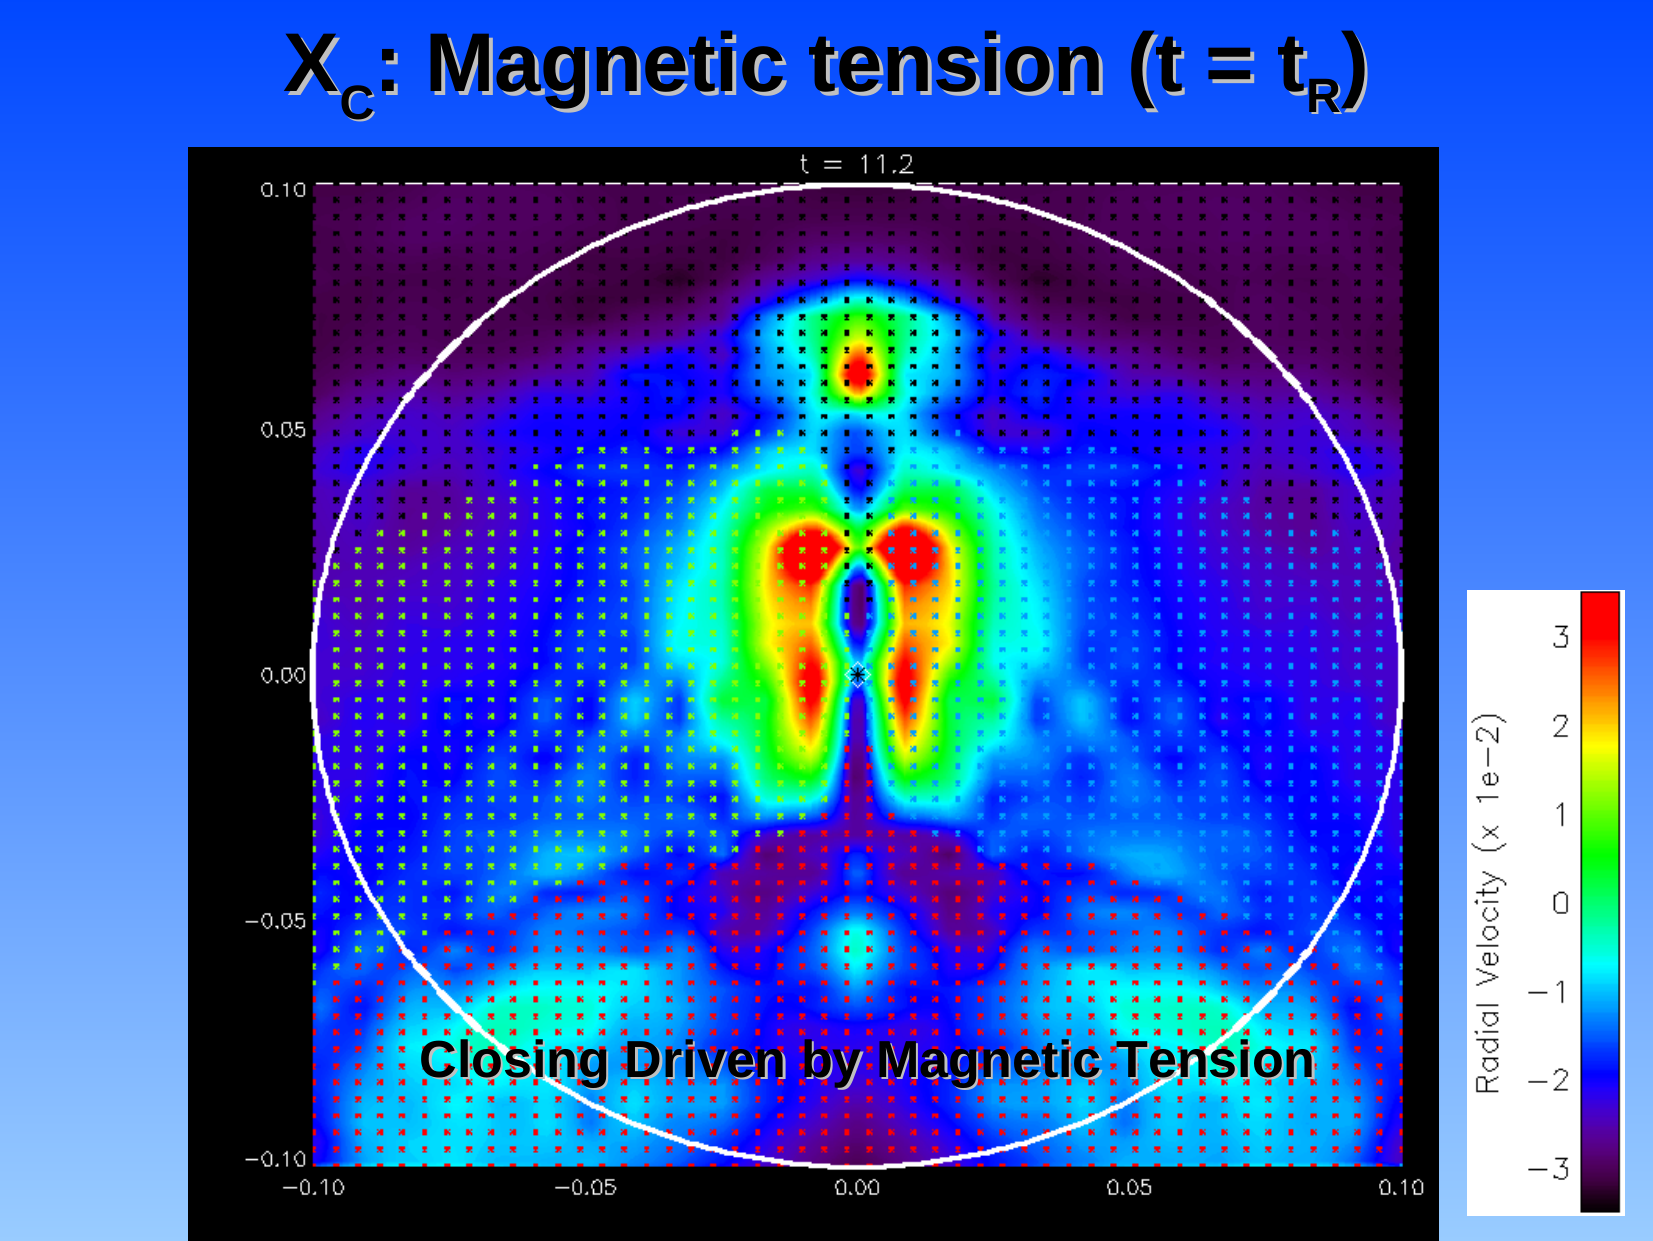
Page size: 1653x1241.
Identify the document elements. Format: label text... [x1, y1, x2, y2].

picture [1467, 590, 1625, 1216]
text_box Closing Driven by Magnetic Tension [404, 1026, 1332, 1096]
title XC: Magnetic tension (t = tR) [82, 10, 1571, 128]
picture [188, 147, 1439, 1241]
